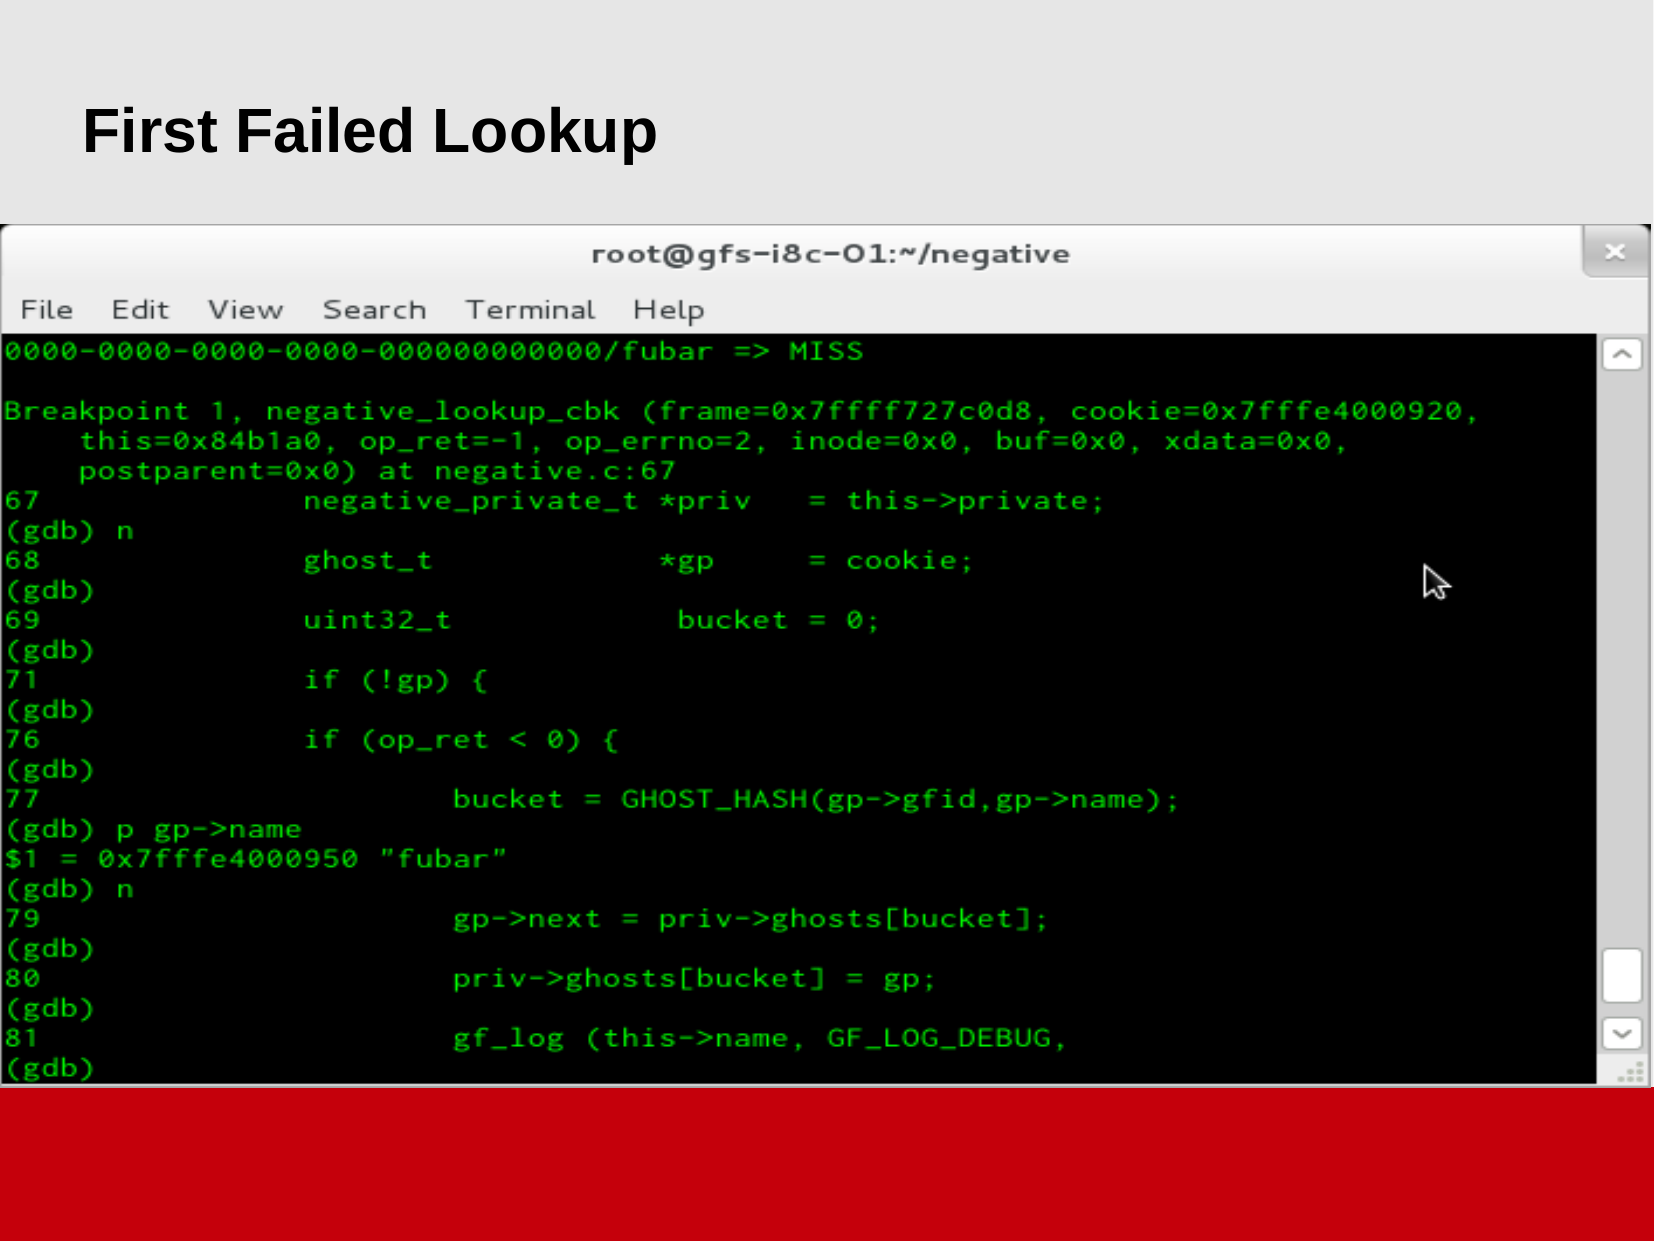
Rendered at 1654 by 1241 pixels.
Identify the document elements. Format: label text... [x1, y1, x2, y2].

title First Failed Lookup [82, 37, 1571, 224]
picture [0, 224, 1651, 1088]
